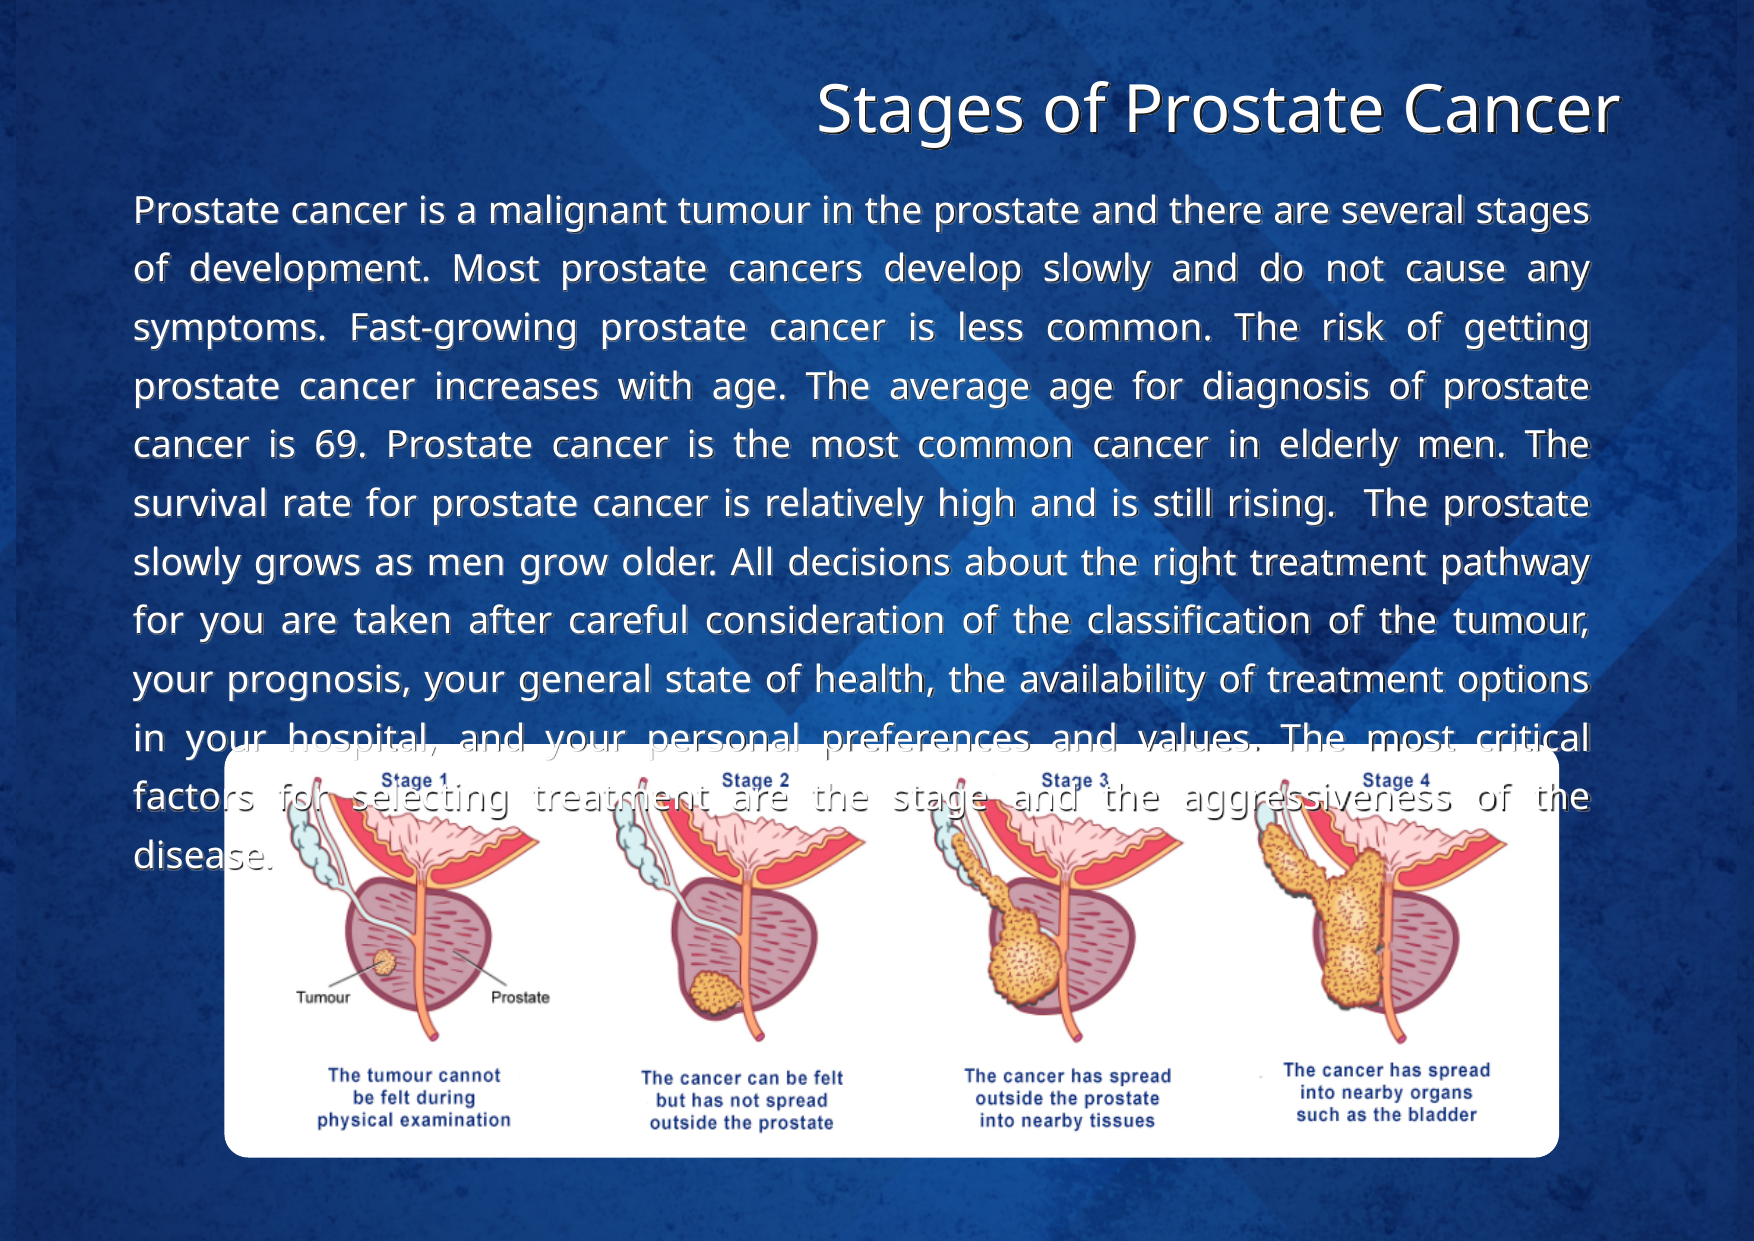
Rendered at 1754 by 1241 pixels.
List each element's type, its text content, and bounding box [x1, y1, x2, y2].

text_box [1542, 798, 1548, 808]
text_box [224, 798, 1560, 1158]
picture [0, 0, 1754, 1241]
text_box Prostate cancer is a malignant tumour in the prostate and there are several stages of development. Most prostate cancers develop slowly and do not cause any symptoms. Fast-growing prostate cancer is less common. The risk of getting prostate cancer increases with age. The average age for diagnosis of prostate cancer is 69. Prostate cancer is the most common cancer in elderly men. The survival rate for prostate cancer is relatively high and is still rising. The prostate slowly grows as men grow older. All decisions about the right treatment pathway for you are taken after careful consideration of the classification of the tumour, your prognosis, your general state of health, the availability of treatment options in your hospital, and your personal preferences and values. The most critical factors for selecting treatment are the stage and the aggressiveness of the disease. [118, 168, 1607, 798]
text_box Stages of Prostate Cancer [496, 58, 1637, 154]
